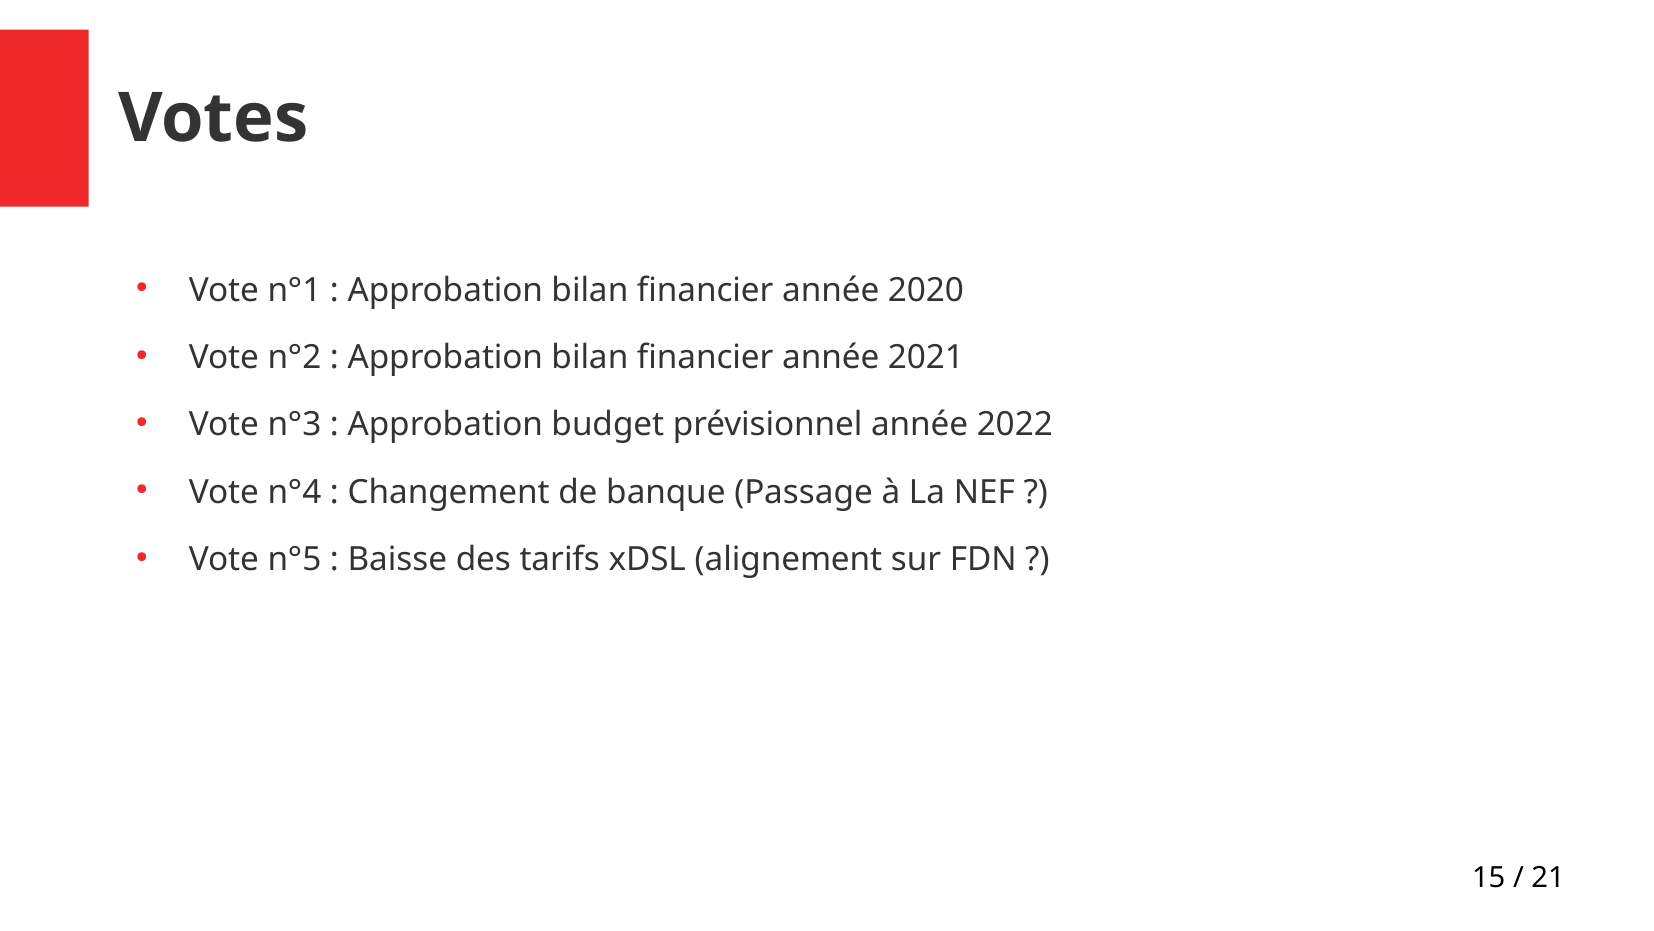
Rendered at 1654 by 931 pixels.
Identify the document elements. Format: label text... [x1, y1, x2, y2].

list Vote n°1 : Approbation bilan financier année 2020 Vote n°2 : Approbation bilan financier année 2021 Vote n°3 : Approbation budget prévisionnel année 2022 Vote n°4 : Changement de banque (Passage à La NEF ?) Vote n°5 : Baisse des tarifs xDSL (alignement sur FDN ?) [118, 265, 1536, 806]
title Votes [118, 37, 1571, 193]
